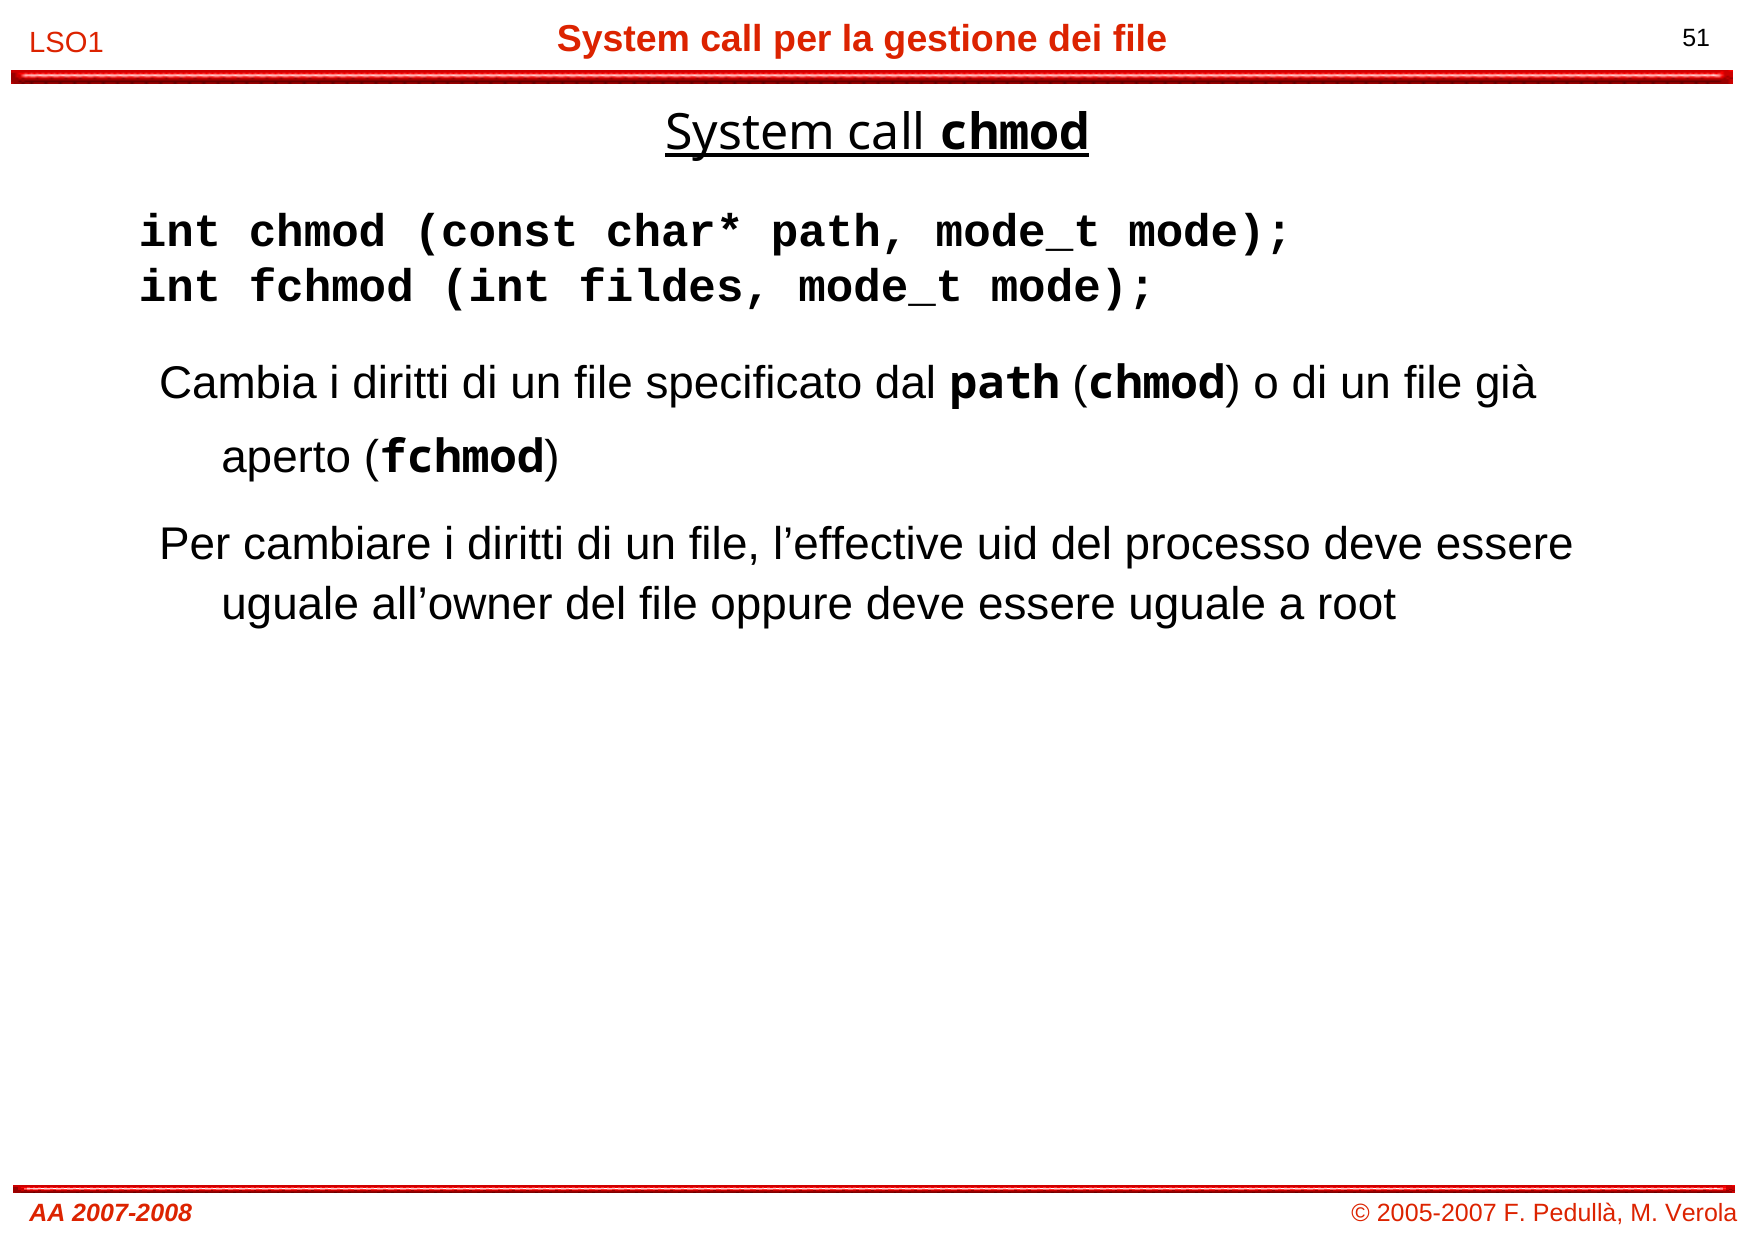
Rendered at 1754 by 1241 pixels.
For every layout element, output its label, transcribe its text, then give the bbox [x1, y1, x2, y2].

picture [11, 70, 1733, 84]
list int chmod (const char* path, mode_t mode); int fchmod (int fildes, mode_t mode); Cambia i diritti di un file specificato dal path (chmod) o di un file già aperto (fchmod) Per cambiare i diritti di un file, l’effective uid del processo deve essere uguale all’owner del file oppure deve essere uguale a root [50, 193, 1688, 816]
title System call chmod [436, 84, 1319, 180]
picture [13, 1185, 1735, 1193]
